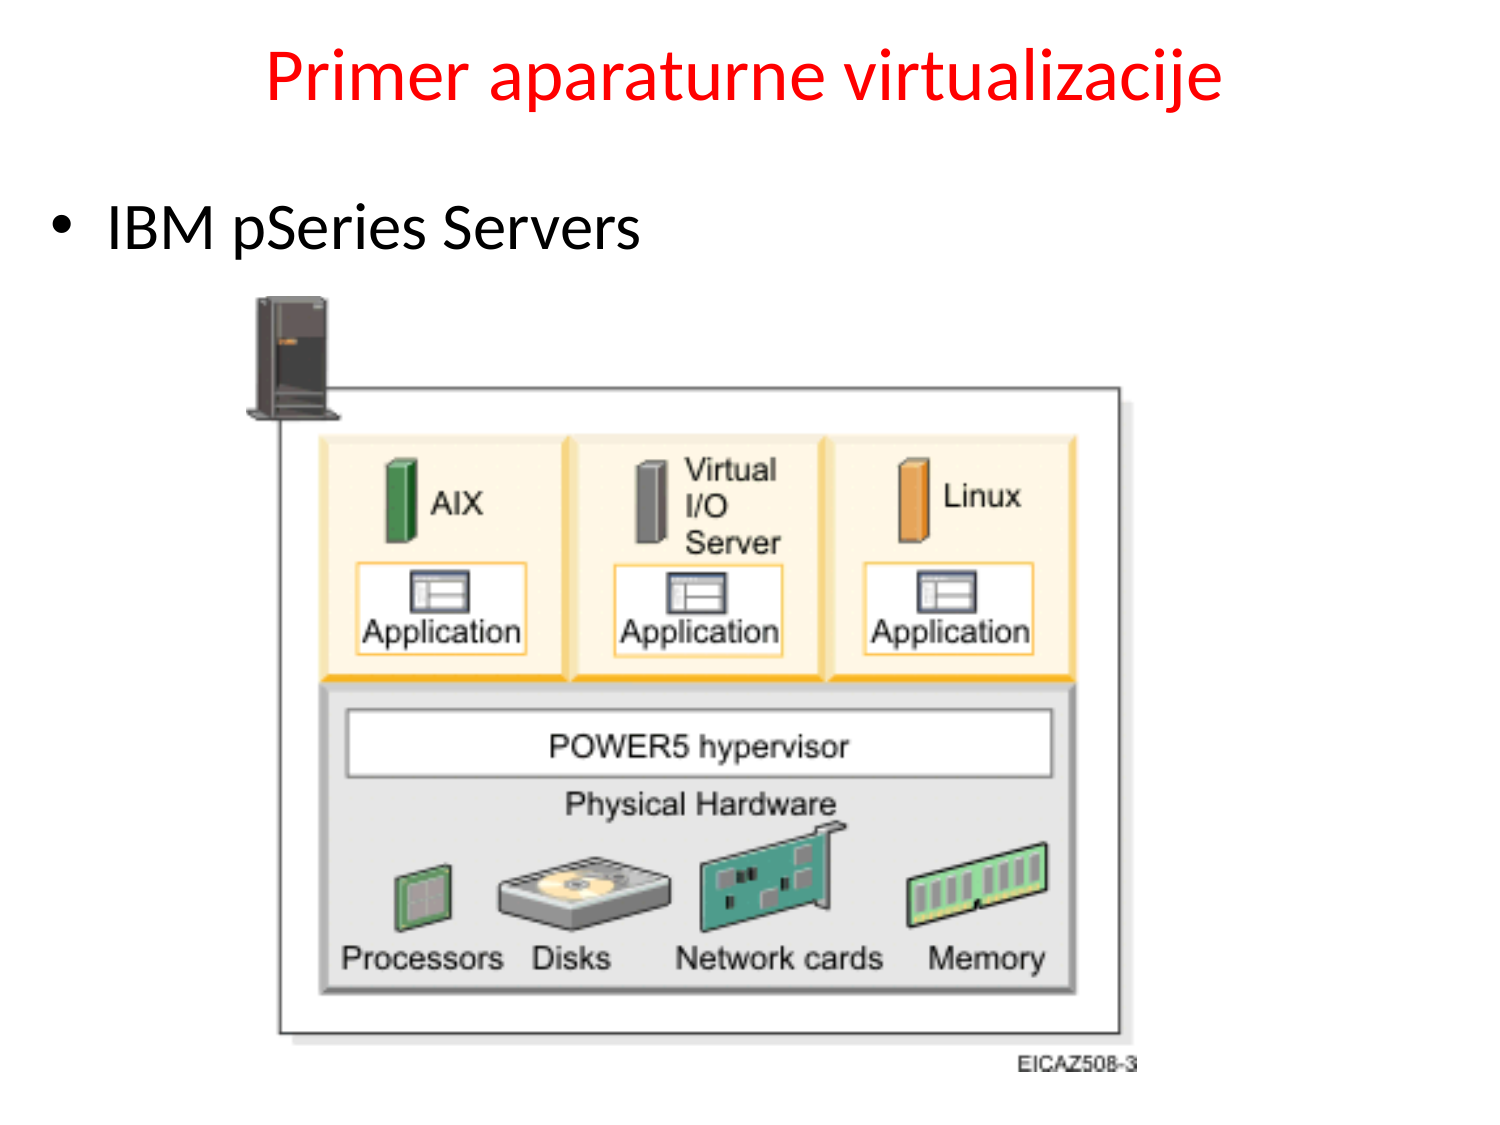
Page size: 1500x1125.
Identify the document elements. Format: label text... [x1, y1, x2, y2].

list IBM pSeries Servers [35, 175, 1386, 919]
title Primer aparaturne virtualizacije [70, 0, 1421, 141]
picture [246, 296, 1137, 1072]
